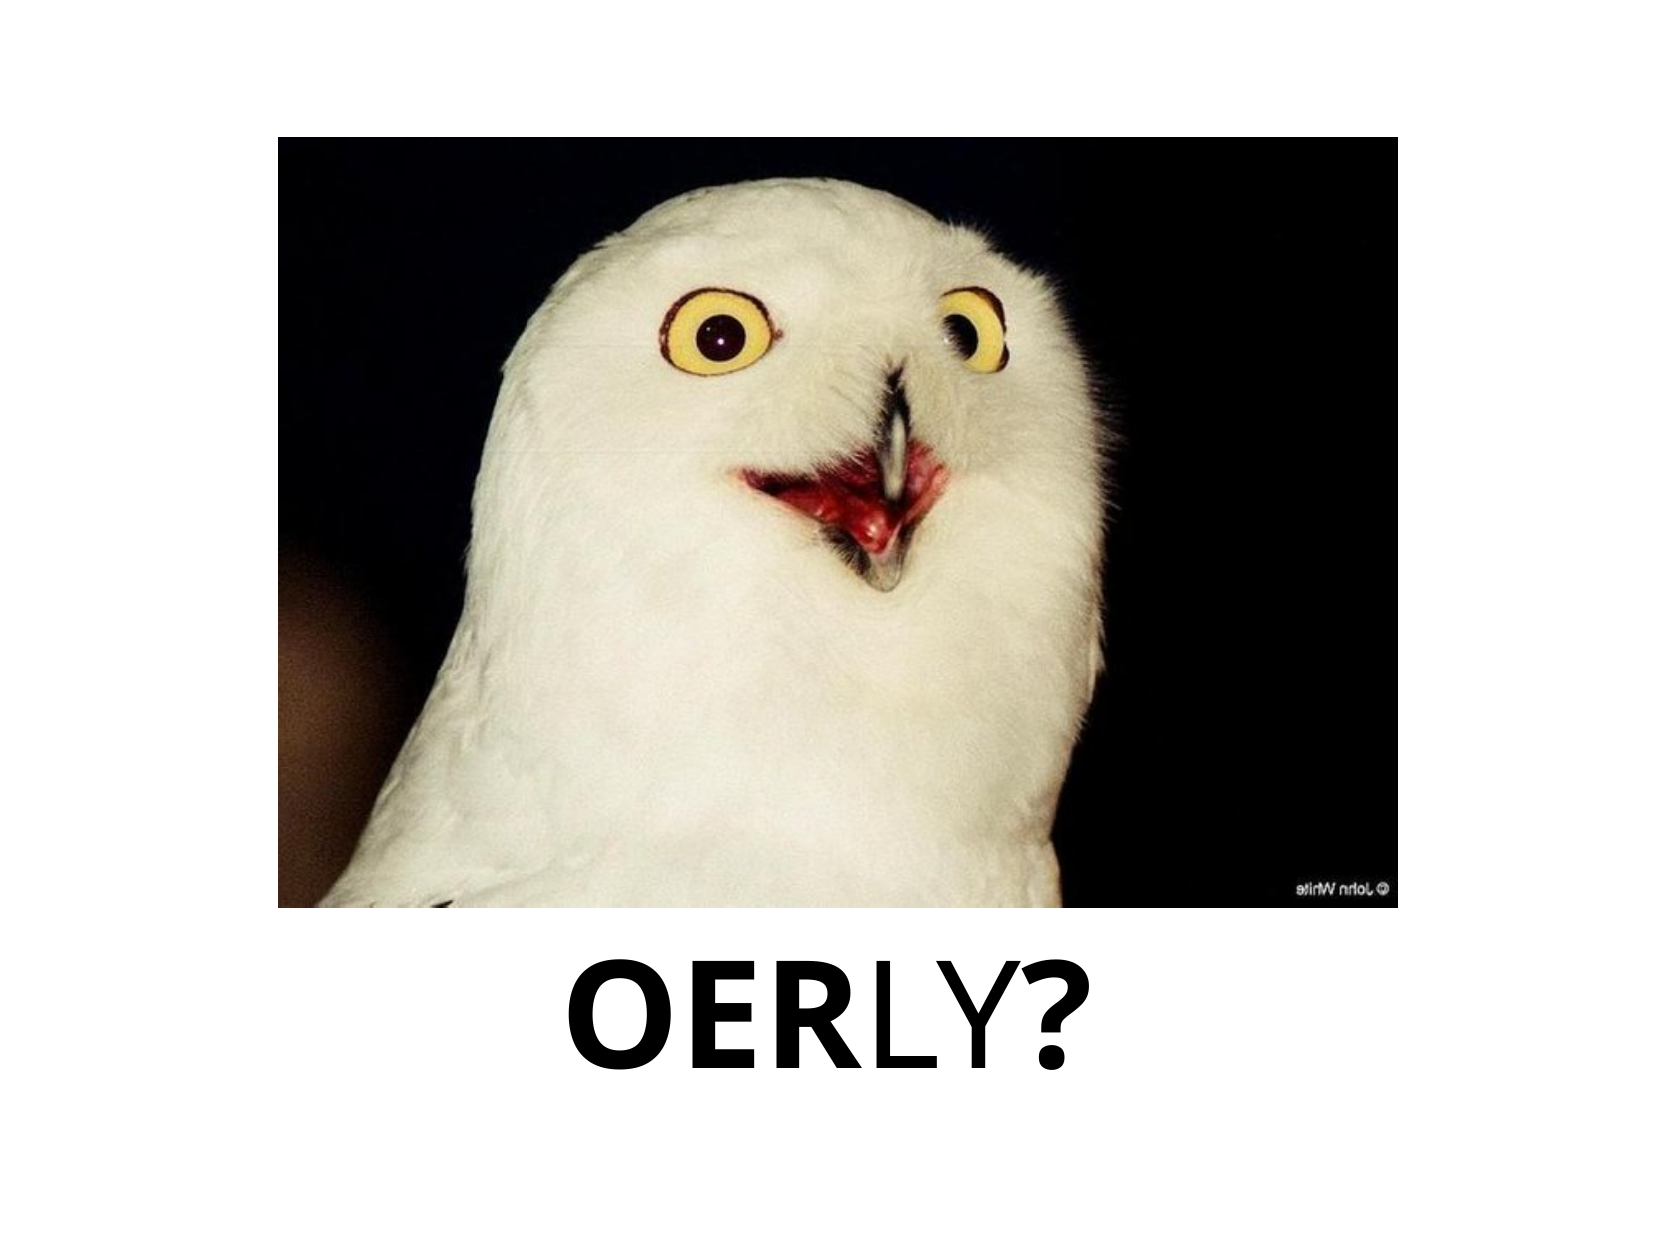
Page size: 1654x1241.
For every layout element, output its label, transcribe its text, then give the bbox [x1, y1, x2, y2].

title OERLY? [82, 907, 1571, 1115]
picture [278, 137, 1398, 908]
